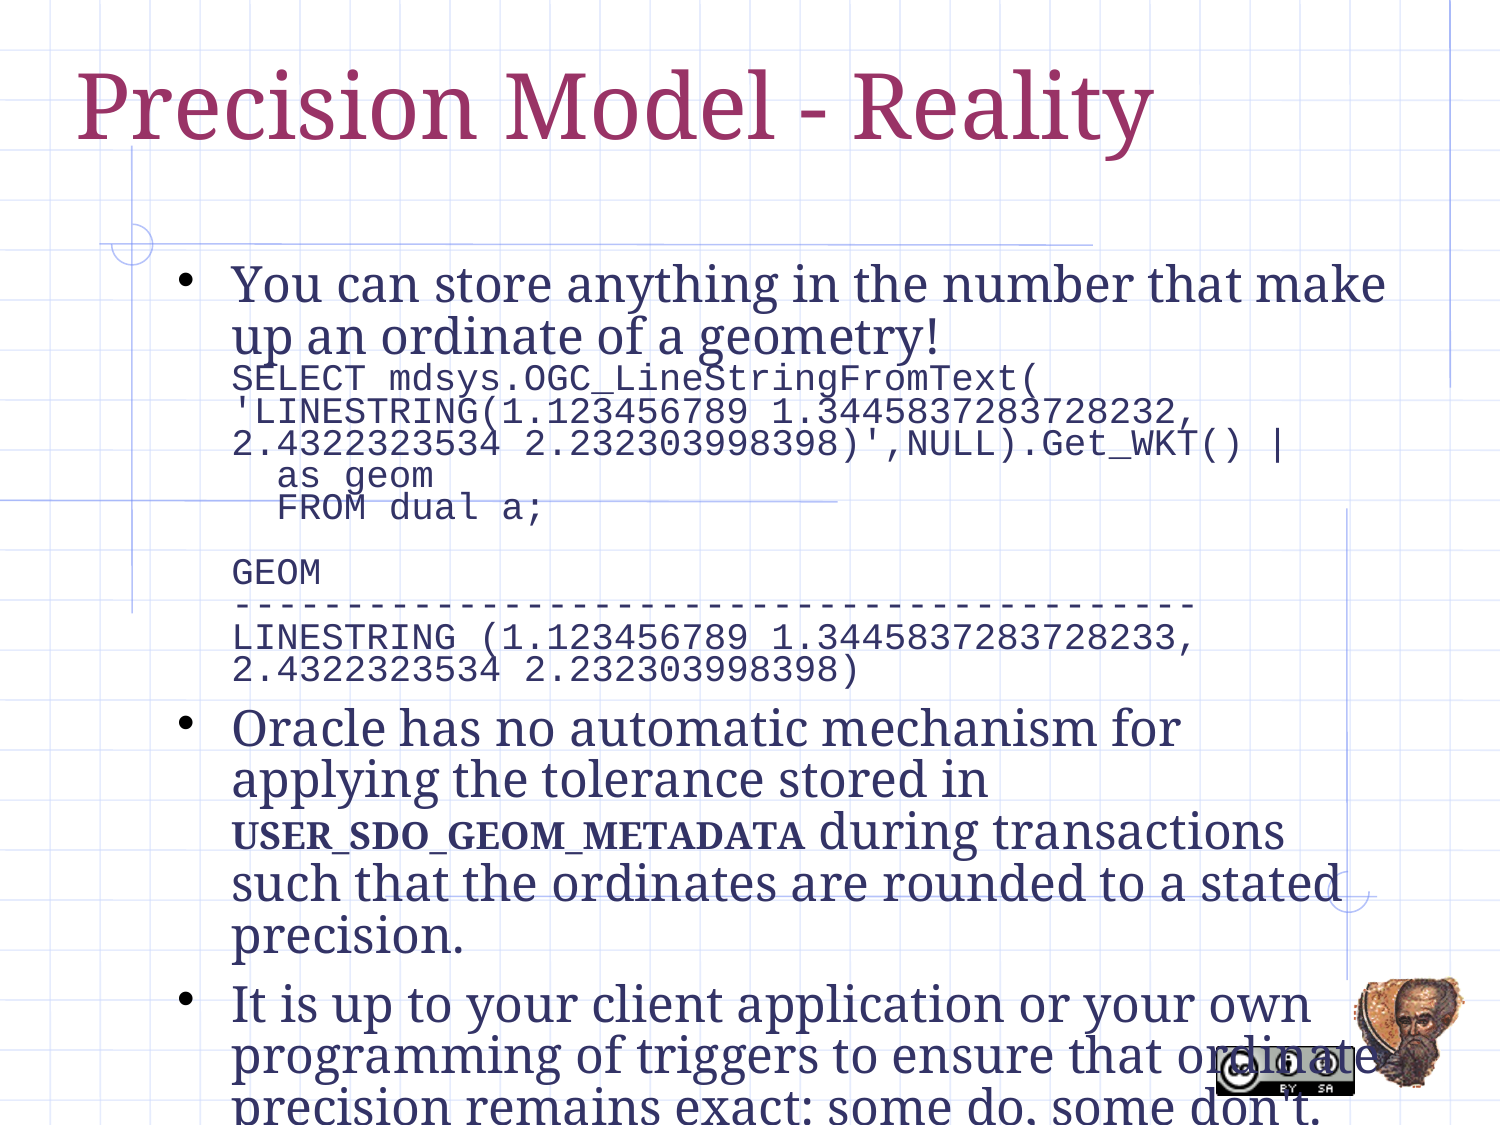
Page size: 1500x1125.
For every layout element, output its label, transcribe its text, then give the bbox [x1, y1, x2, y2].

title Precision Model - Reality [74, 45, 1424, 177]
picture [1216, 976, 1465, 1096]
list You can store anything in the number that make up an ordinate of a geometry! SELECT mdsys.OGC_LineStringFromText( 'LINESTRING(1.123456789 1.3445837283728232, 2.4322323534 2.232303998398)',NULL).Get_WKT() | as geom FROM dual a; GEOM ------------------------------------------- LINESTRING (1.123456789 1.3445837283728233, 2.4322323534 2.232303998398) Oracle has no automatic mechanism for applying the tolerance stored in USER_SDO_GEOM_METADATA during transactions such that the ordinates are rounded to a stated precision. It is up to your client application or your own programming of triggers to ensure that ordinate precision remains exact: some do, some don't. [177, 261, 1391, 1072]
